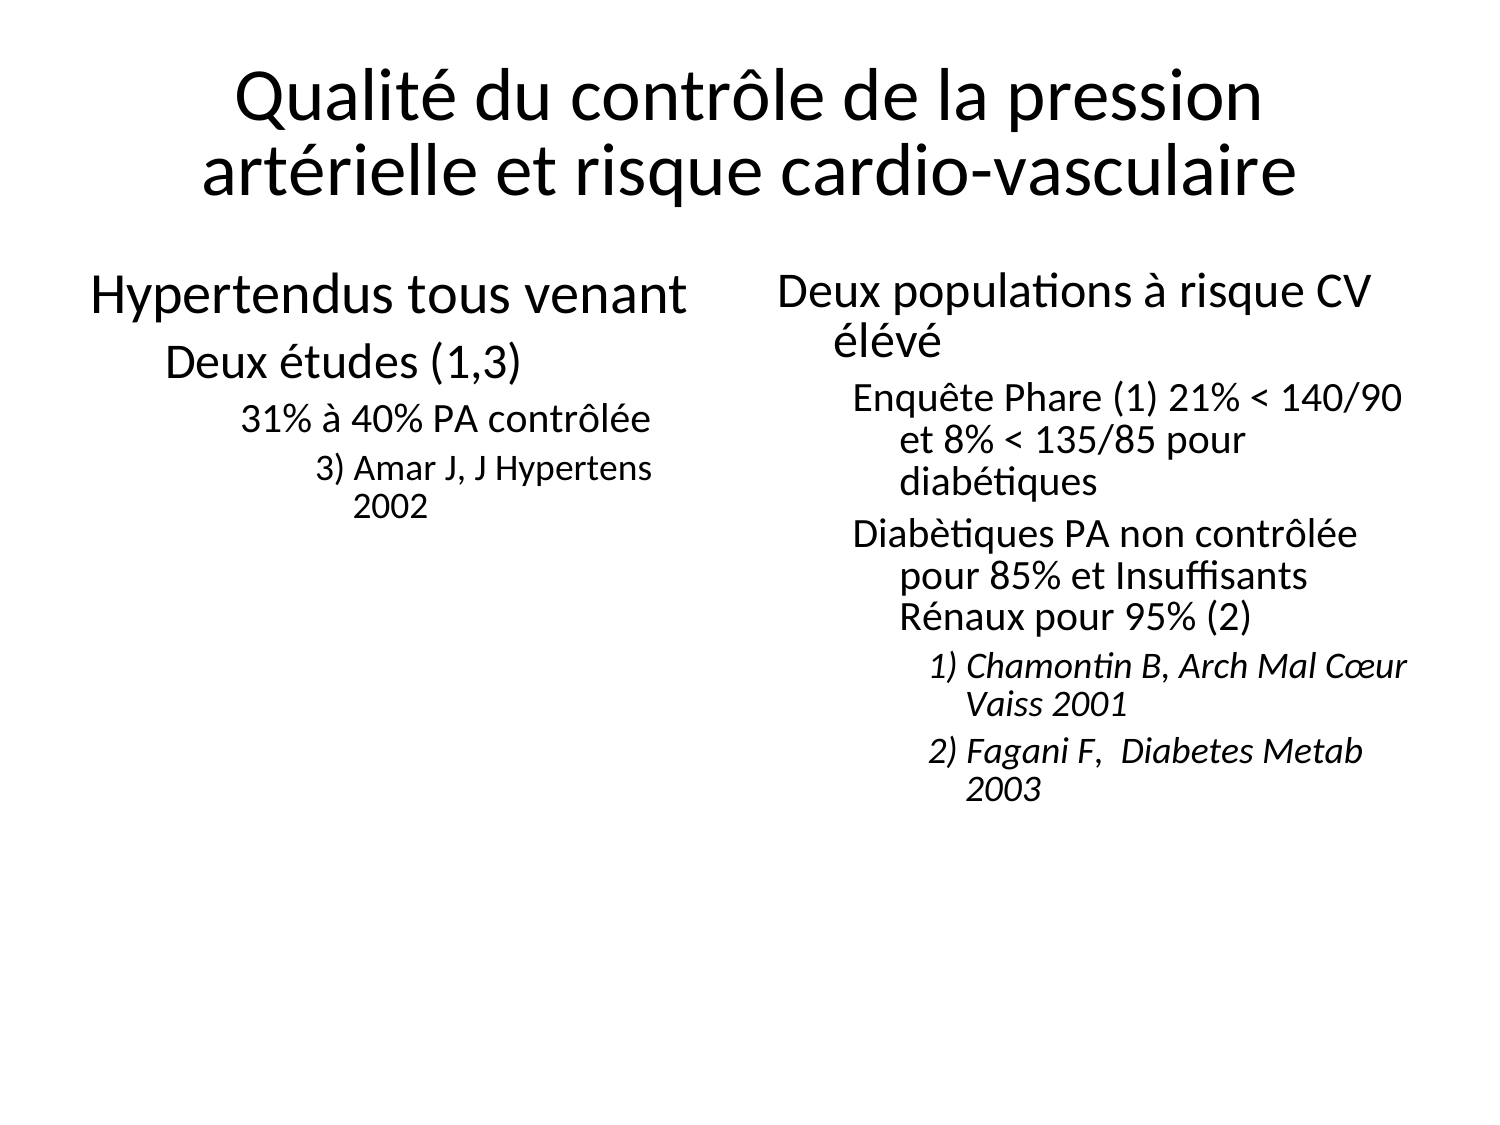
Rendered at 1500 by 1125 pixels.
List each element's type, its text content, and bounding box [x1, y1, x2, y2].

title Qualité du contrôle de la pression artérielle et risque cardio-vasculaire [75, 41, 1426, 237]
list Hypertendus tous venant Deux études (1,3) 31% à 40% PA contrôlée 3) Amar J, J Hypertens 2002 [75, 262, 738, 1006]
list Deux populations à risque CV élévé Enquête Phare (1) 21% < 140/90 et 8% < 135/85 pour diabétiques Diabètiques PA non contrôlée pour 85% et Insuffisants Rénaux pour 95% (2) 1) Chamontin B, Arch Mal Cœur Vaiss 2001 2) Fagani F, Diabetes Metab 2003 [762, 262, 1426, 1006]
